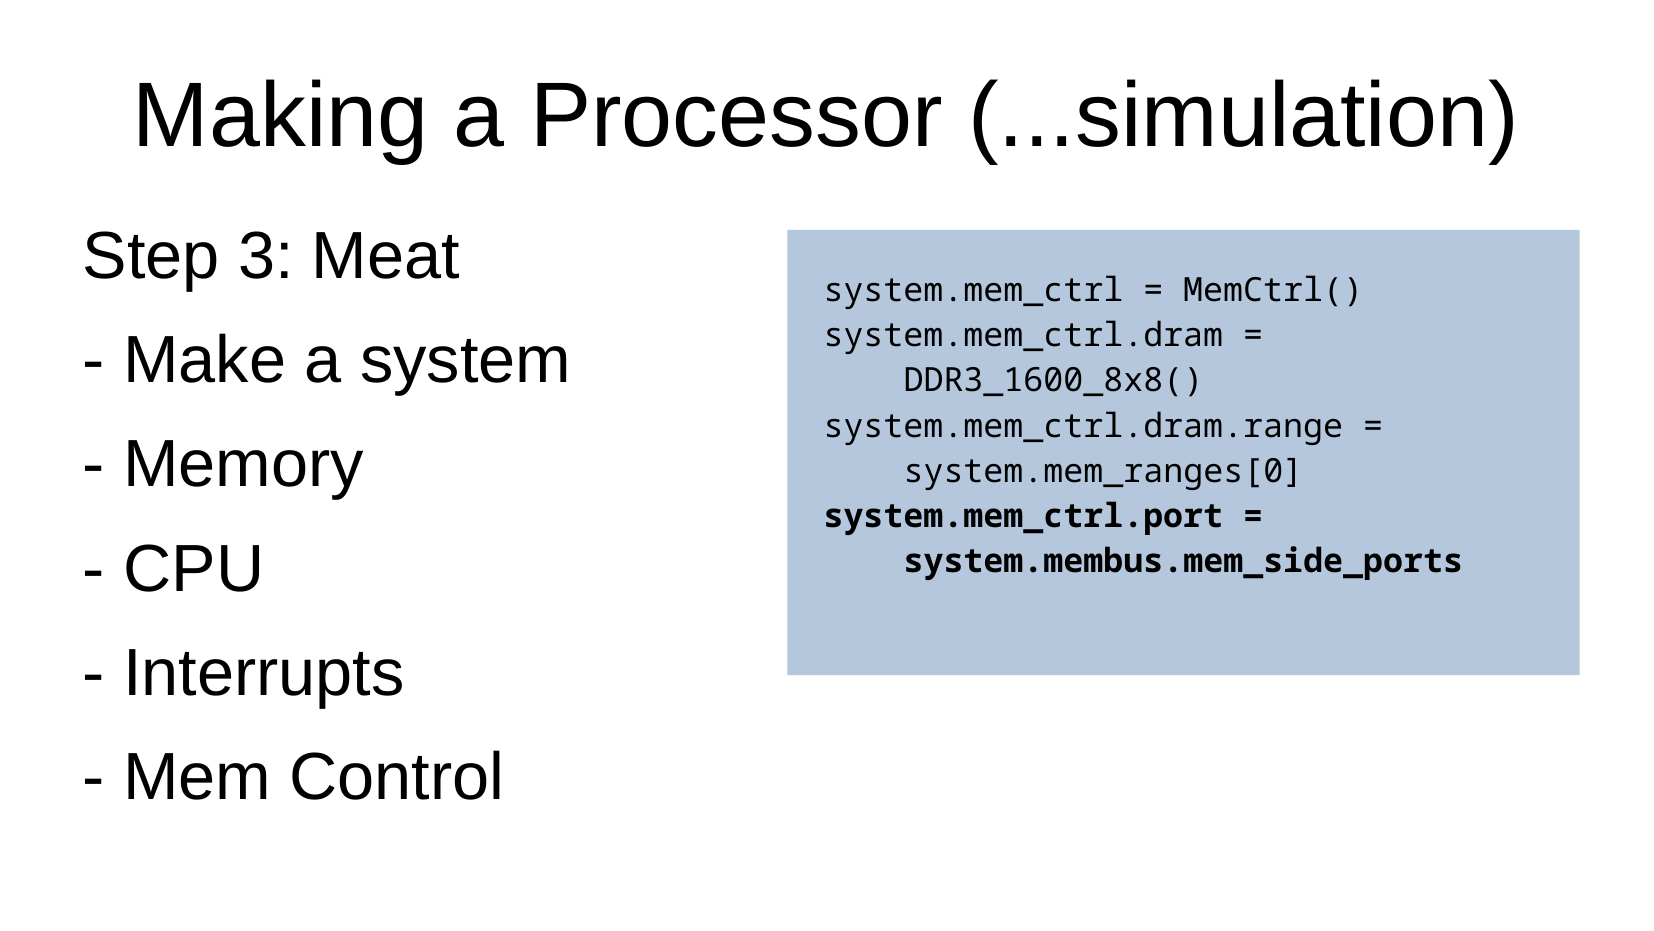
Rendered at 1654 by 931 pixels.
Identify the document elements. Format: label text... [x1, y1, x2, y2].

title Making a Processor (...simulation) [82, 37, 1571, 193]
list Step 3: Meat - Make a system - Memory - CPU - Interrupts - Mem Control [82, 217, 809, 863]
text_box system.mem_ctrl = MemCtrl() system.mem_ctrl.dram = DDR3_1600_8x8() system.mem_ctrl.dram.range = system.mem_ranges[0] system.mem_ctrl.port = system.membus.mem_side_ports [787, 229, 1580, 676]
